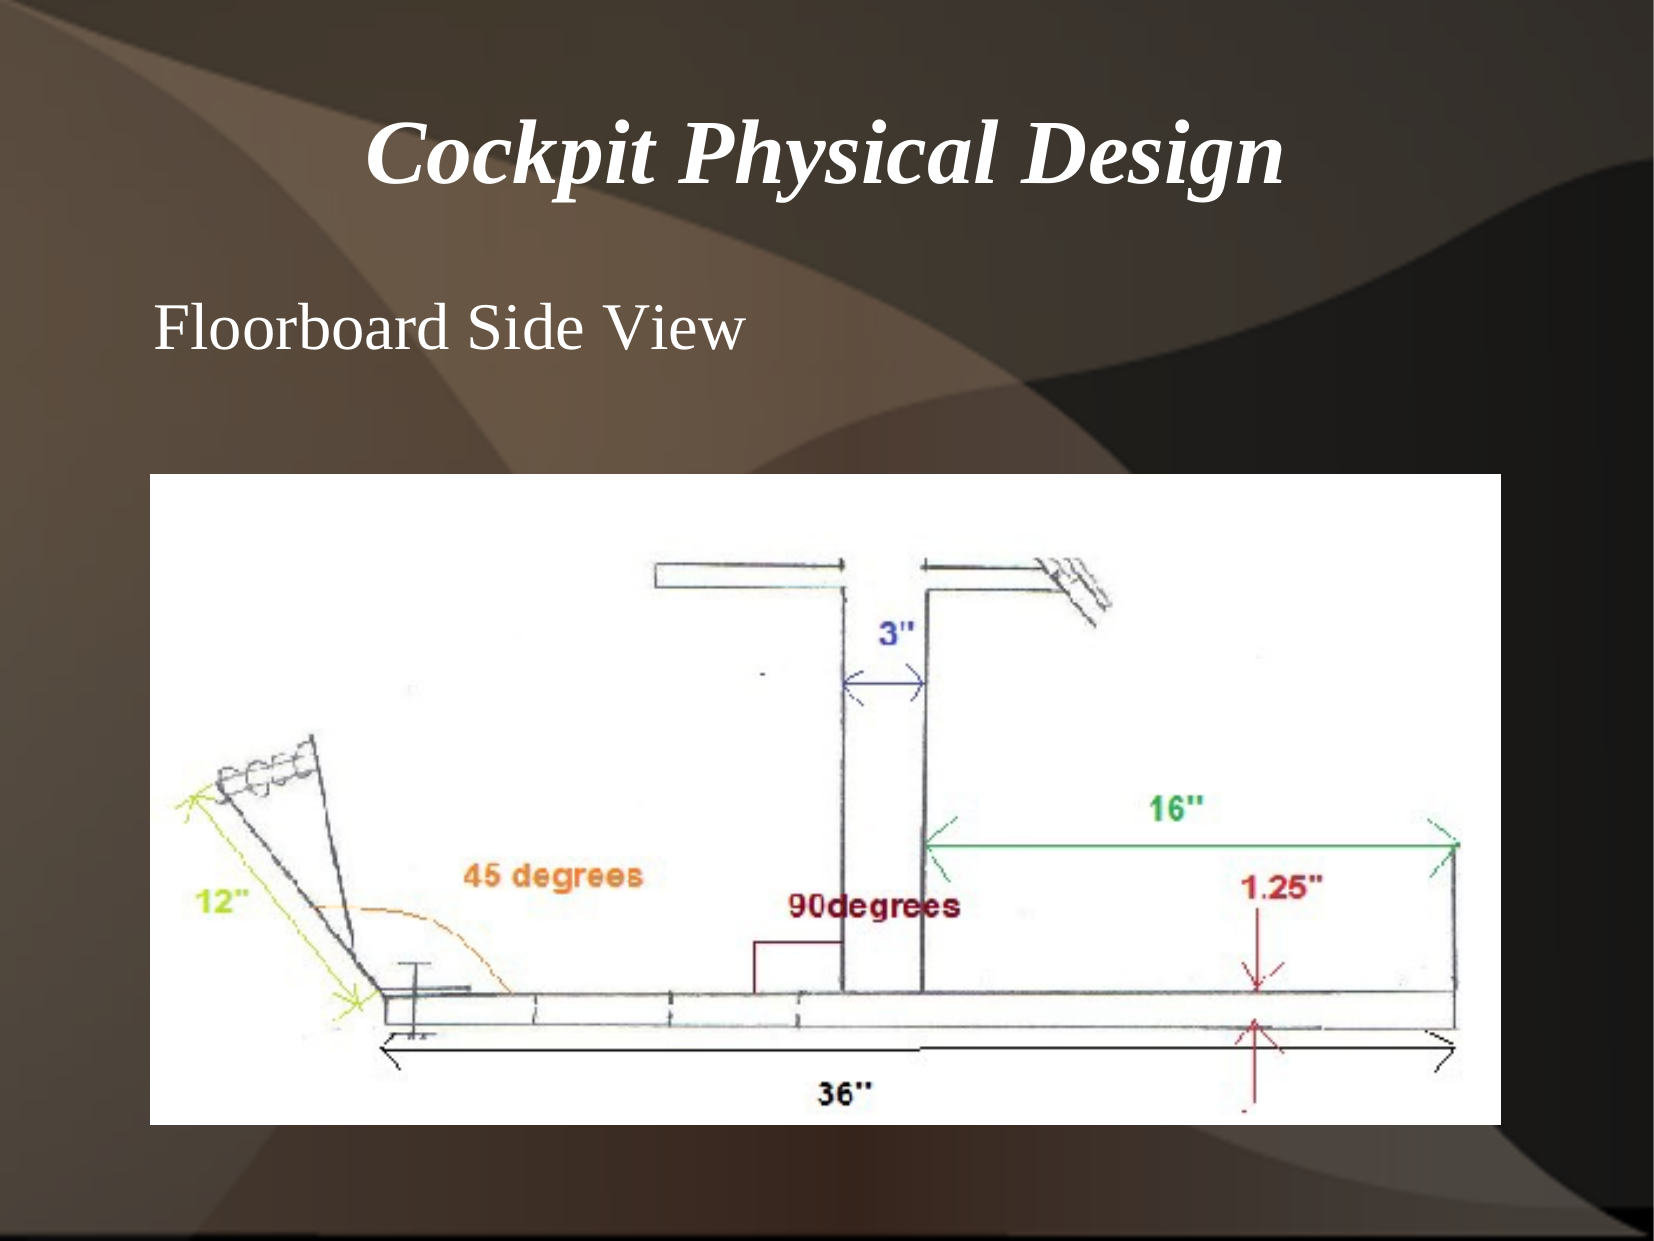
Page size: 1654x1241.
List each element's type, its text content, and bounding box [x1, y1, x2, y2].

picture [0, 0, 1654, 1241]
title Cockpit Physical Design [82, 49, 1571, 257]
list Floorboard Side View [82, 290, 1571, 1109]
